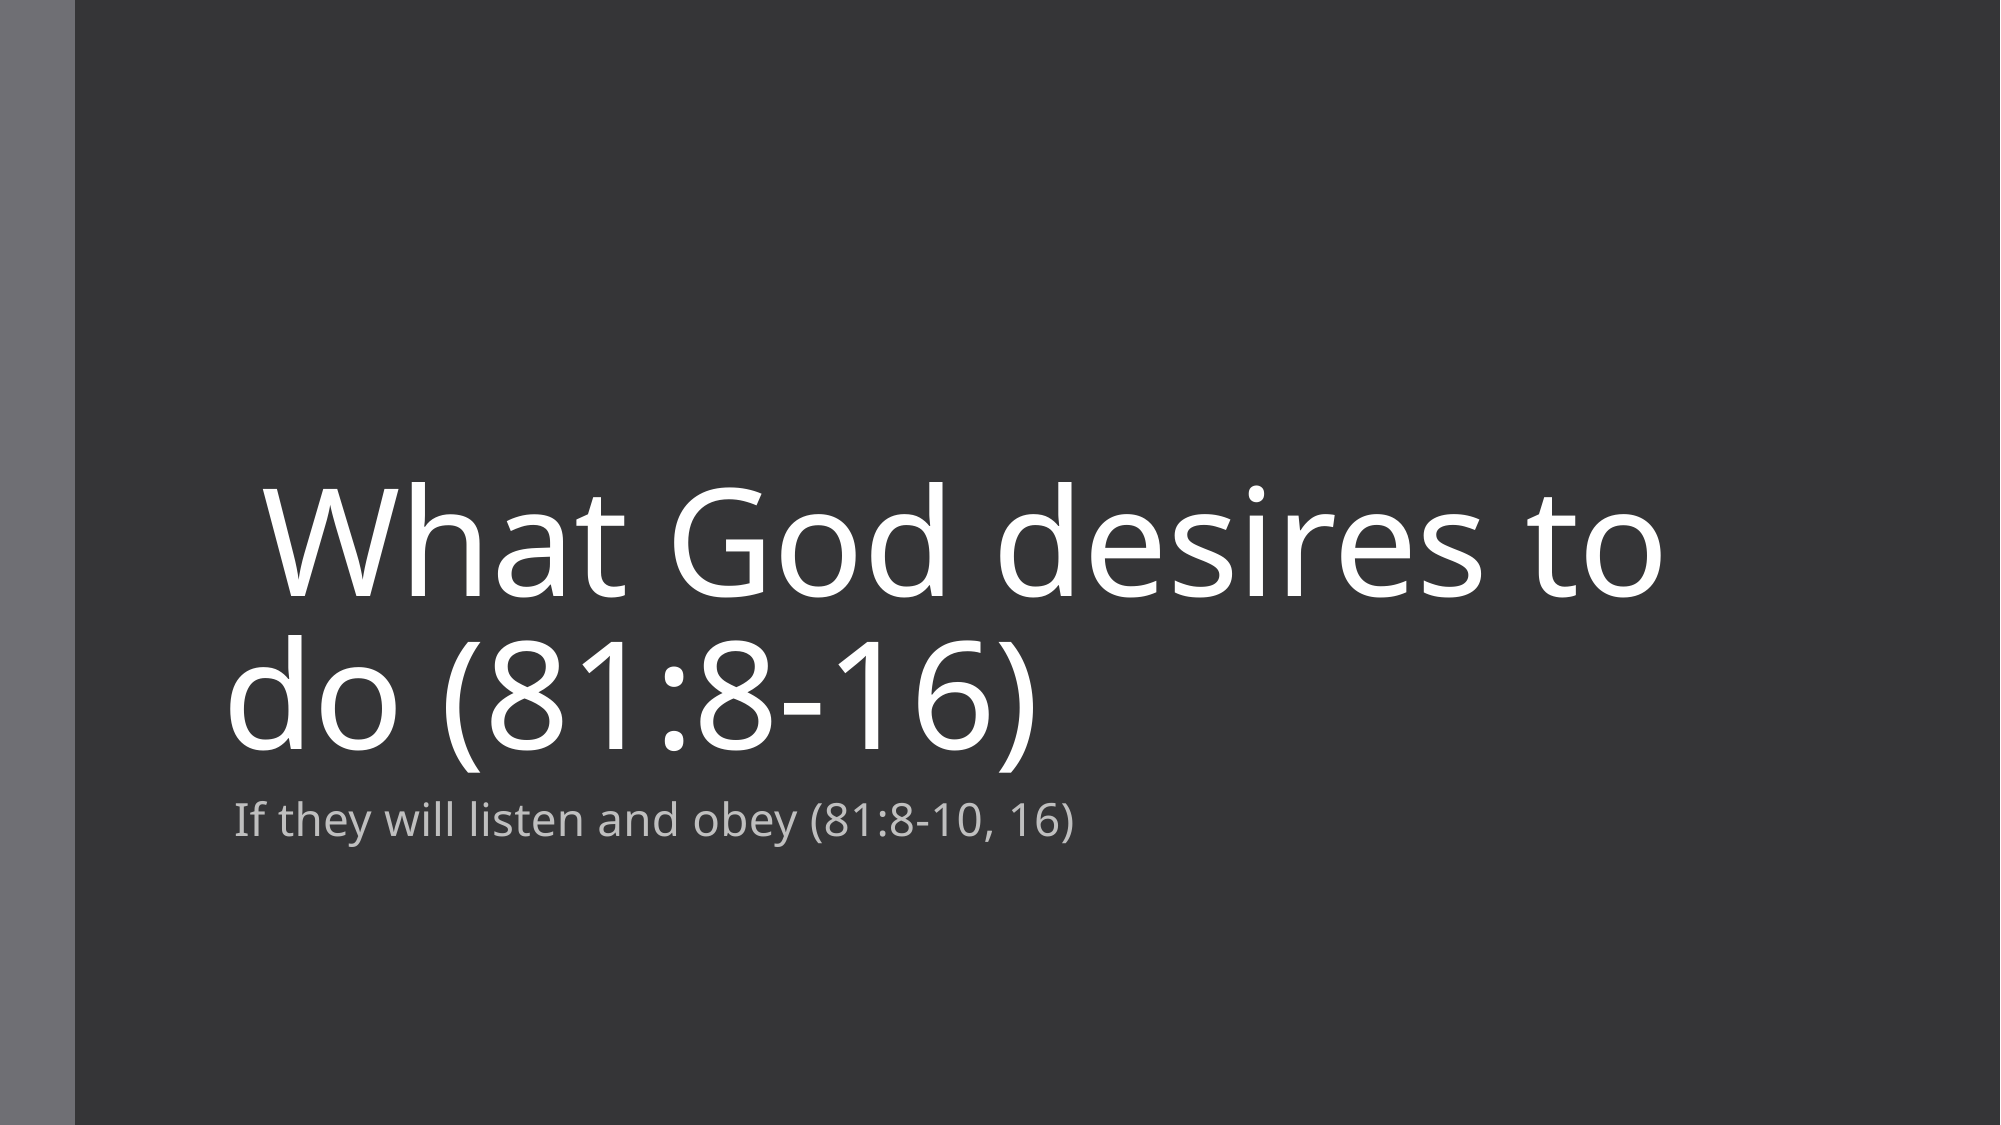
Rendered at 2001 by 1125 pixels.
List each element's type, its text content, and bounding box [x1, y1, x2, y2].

title What God desires to do (81:8-16) [206, 124, 1752, 787]
subtitle If they will listen and obey (81:8-10, 16) [206, 787, 1752, 1066]
